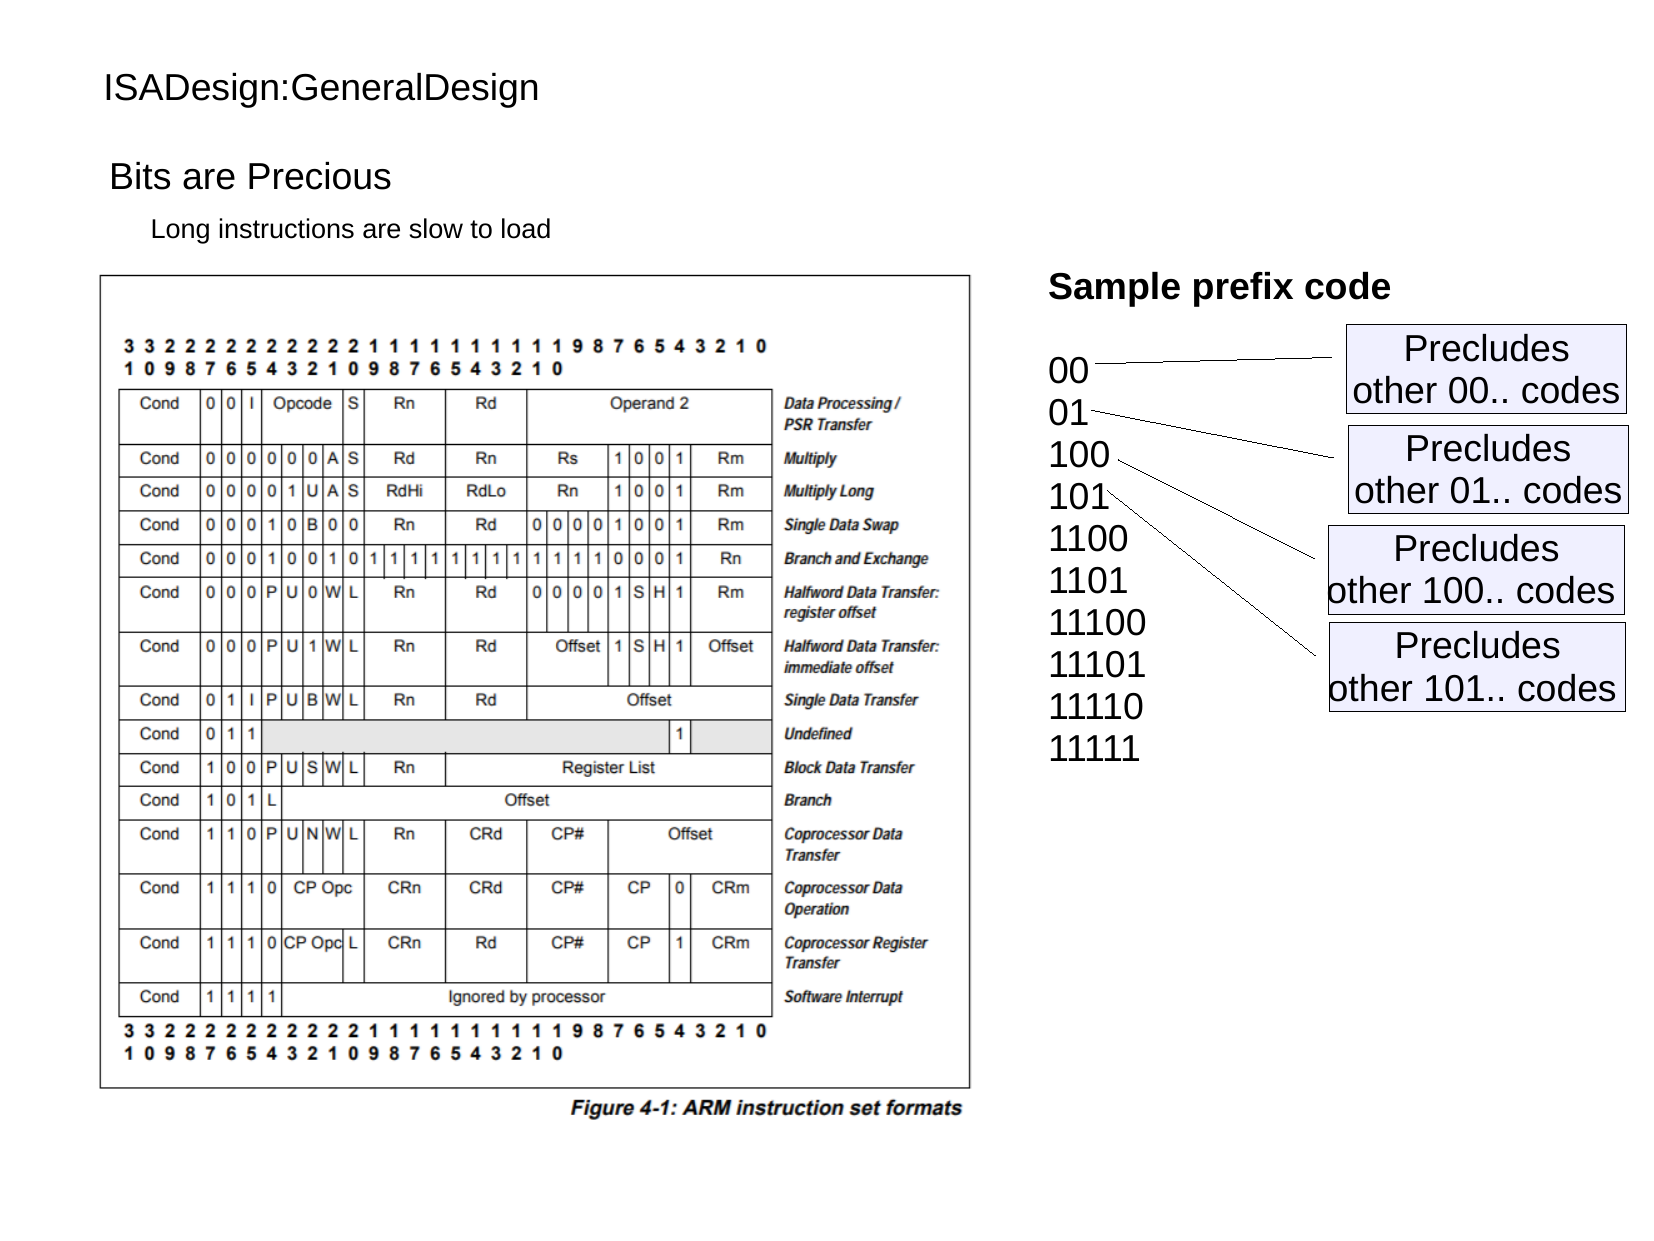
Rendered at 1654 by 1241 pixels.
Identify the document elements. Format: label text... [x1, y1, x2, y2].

text_box Sample prefix code 00 01 100 101 1100 1101 11100 11101 11110 11111 [1033, 257, 1407, 779]
text_box Bits are Precious [94, 147, 408, 205]
text_box Precludes other 100.. codes [1329, 526, 1624, 614]
picture [86, 265, 1004, 1125]
text_box Precludes other 101.. codes [1330, 623, 1625, 711]
text_box Precludes other 01.. codes [1348, 425, 1629, 514]
text_box ISADesign:GeneralDesign [88, 59, 555, 116]
text_box Long instructions are slow to load [135, 206, 566, 252]
text_box Precludes other 00.. codes [1346, 325, 1627, 413]
